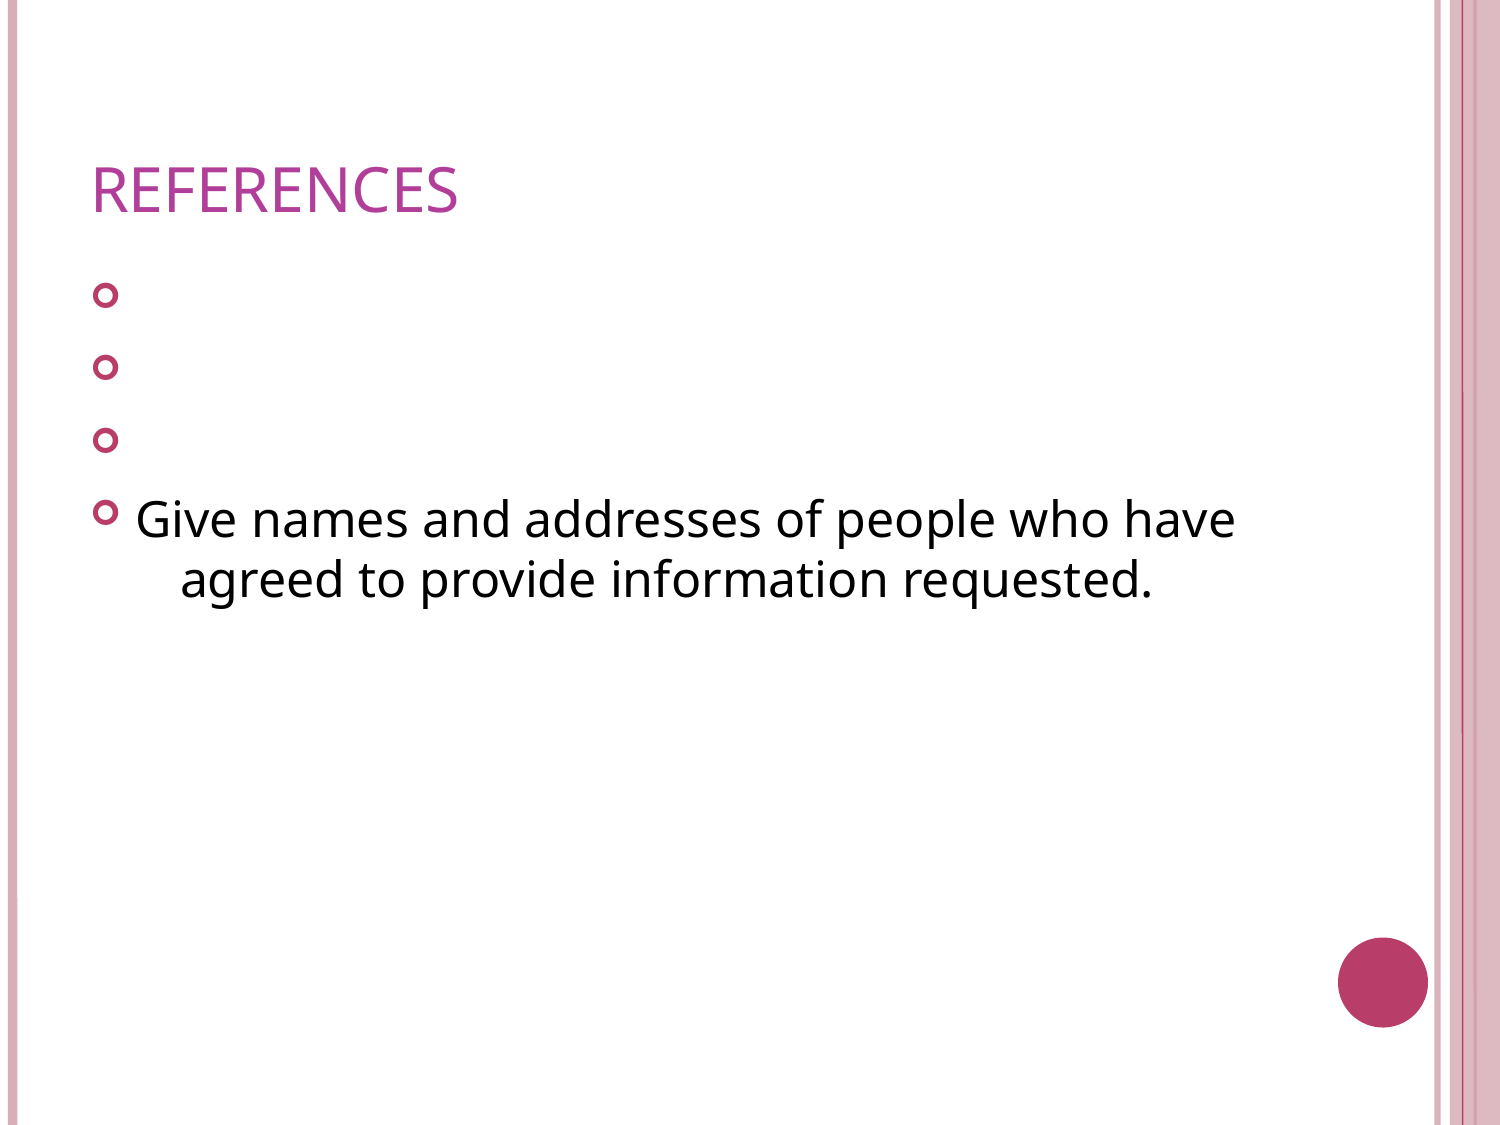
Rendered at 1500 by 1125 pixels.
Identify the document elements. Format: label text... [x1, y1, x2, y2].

list Give names and addresses of people who have agreed to provide information requested. [75, 262, 1300, 1062]
title References [75, 45, 1300, 233]
